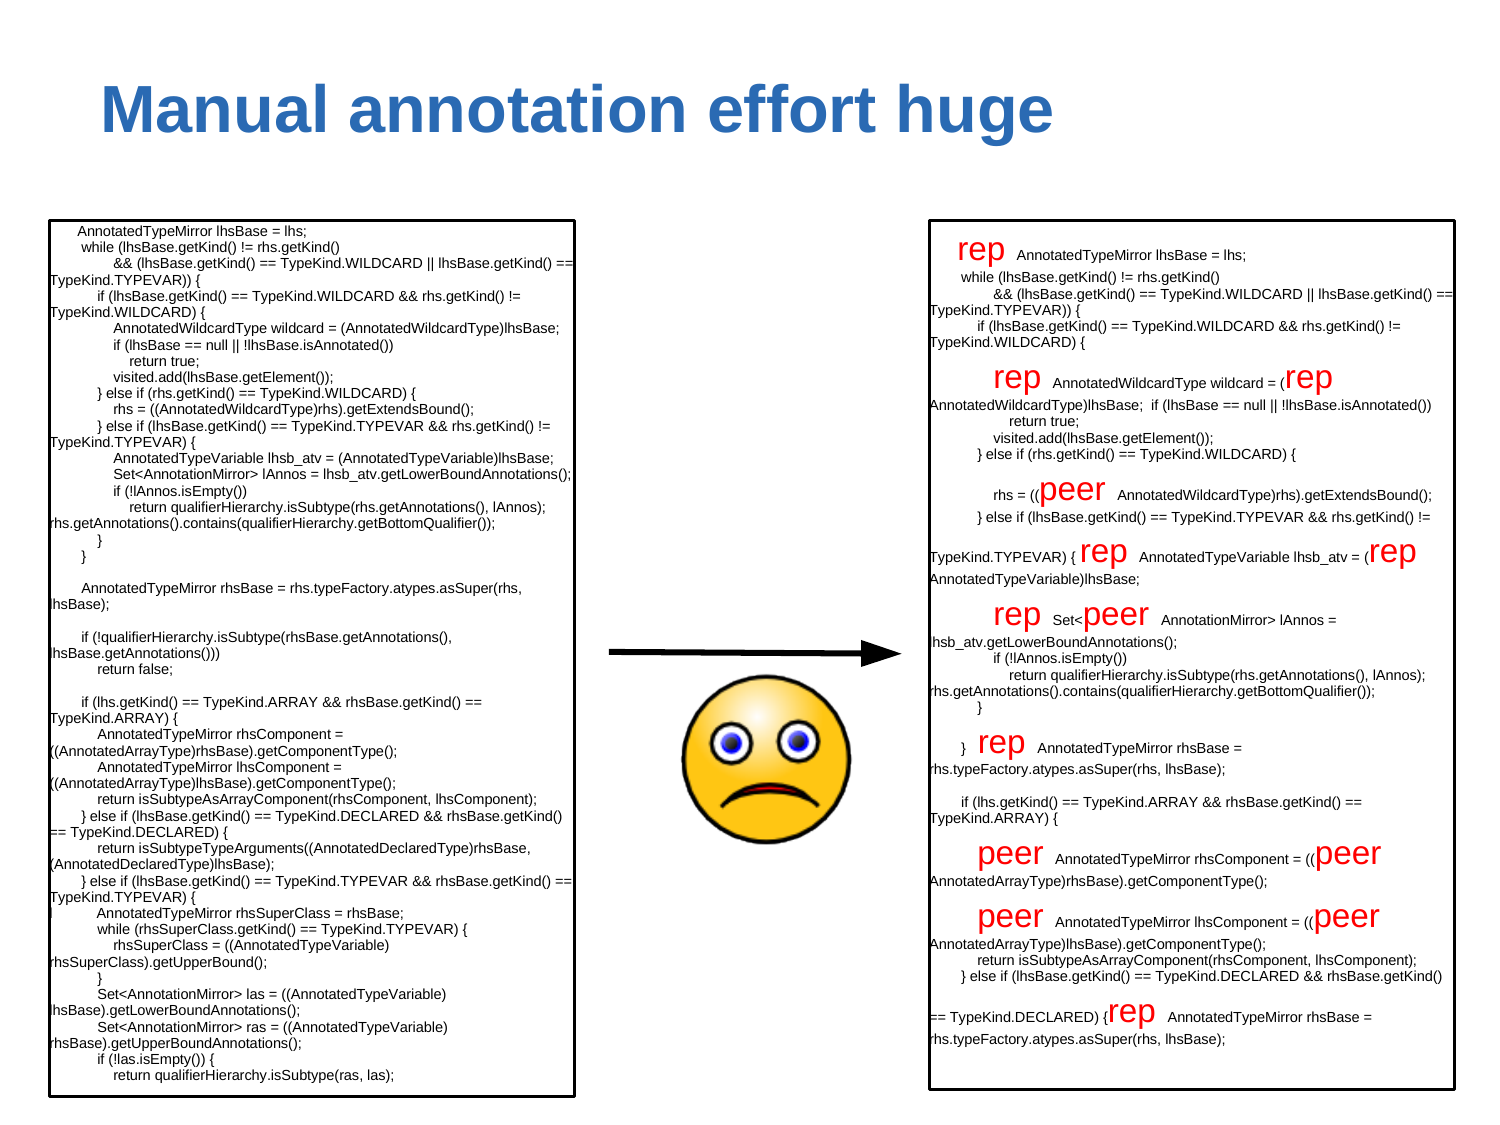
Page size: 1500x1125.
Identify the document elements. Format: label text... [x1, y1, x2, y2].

title Manual annotation effort huge [85, 63, 1407, 155]
picture [637, 649, 888, 901]
list AnnotatedTypeMirror lhsBase = lhs; while (lhsBase.getKind() != rhs.getKind() && (lhsBase.getKind() == TypeKind.WILDCARD || lhsBase.getKind() == TypeKind.TYPEVAR)) { if (lhsBase.getKind() == TypeKind.WILDCARD && rhs.getKind() != TypeKind.WILDCARD) { AnnotatedWildcardType wildcard = (AnnotatedWildcardType)lhsBase; if (lhsBase == null || !lhsBase.isAnnotated()) return true; visited.add(lhsBase.getElement()); } else if (rhs.getKind() == TypeKind.WILDCARD) { rhs = ((AnnotatedWildcardType)rhs).getExtendsBound(); } else if (lhsBase.getKind() == TypeKind.TYPEVAR && rhs.getKind() != TypeKind.TYPEVAR) { AnnotatedTypeVariable lhsb_atv = (AnnotatedTypeVariable)lhsBase; Set<AnnotationMirror> lAnnos = lhsb_atv.getLowerBoundAnnotations(); if (!lAnnos.isEmpty()) return qualifierHierarchy.isSubtype(rhs.getAnnotations(), lAnnos); rhs.getAnnotations().contains(qualifierHierarchy.getBottomQualifier()); } } AnnotatedTypeMirror rhsBase = rhs.typeFactory.atypes.asSuper(rhs, lhsBase); if (!qualifierHierarchy.isSubtype(rhsBase.getAnnotations(), lhsBase.getAnnotations())) return false; if (lhs.getKind() == TypeKind.ARRAY && rhsBase.getKind() == TypeKind.ARRAY) { AnnotatedTypeMirror rhsComponent = ((AnnotatedArrayType)rhsBase).getComponentType(); AnnotatedTypeMirror lhsComponent = ((AnnotatedArrayType)lhsBase).getComponentType(); return isSubtypeAsArrayComponent(rhsComponent, lhsComponent); } else if (lhsBase.getKind() == TypeKind.DECLARED && rhsBase.getKind() == TypeKind.DECLARED) { return isSubtypeTypeArguments((AnnotatedDeclaredType)rhsBase, (AnnotatedDeclaredType)lhsBase); } else if (lhsBase.getKind() == TypeKind.TYPEVAR && rhsBase.getKind() == TypeKind.TYPEVAR) { l AnnotatedTypeMirror rhsSuperClass = rhsBase; while (rhsSuperClass.getKind() == TypeKind.TYPEVAR) { rhsSuperClass = ((AnnotatedTypeVariable) rhsSuperClass).getUpperBound(); } Set<AnnotationMirror> las = ((AnnotatedTypeVariable) lhsBase).getLowerBoundAnnotations(); Set<AnnotationMirror> ras = ((AnnotatedTypeVariable) rhsBase).getUpperBoundAnnotations(); if (!las.isEmpty()) { return qualifierHierarchy.isSubtype(ras, las); [49, 220, 575, 1097]
list rep AnnotatedTypeMirror lhsBase = lhs; while (lhsBase.getKind() != rhs.getKind() && (lhsBase.getKind() == TypeKind.WILDCARD || lhsBase.getKind() == TypeKind.TYPEVAR)) { if (lhsBase.getKind() == TypeKind.WILDCARD && rhs.getKind() != TypeKind.WILDCARD) { rep AnnotatedWildcardType wildcard = (rep AnnotatedWildcardType)lhsBase; if (lhsBase == null || !lhsBase.isAnnotated()) return true; visited.add(lhsBase.getElement()); } else if (rhs.getKind() == TypeKind.WILDCARD) { rhs = ((peer AnnotatedWildcardType)rhs).getExtendsBound(); } else if (lhsBase.getKind() == TypeKind.TYPEVAR && rhs.getKind() != TypeKind.TYPEVAR) { rep AnnotatedTypeVariable lhsb_atv = (rep AnnotatedTypeVariable)lhsBase; rep Set<peer AnnotationMirror> lAnnos = lhsb_atv.getLowerBoundAnnotations(); if (!lAnnos.isEmpty()) return qualifierHierarchy.isSubtype(rhs.getAnnotations(), lAnnos); rhs.getAnnotations().contains(qualifierHierarchy.getBottomQualifier()); } } rep AnnotatedTypeMirror rhsBase = rhs.typeFactory.atypes.asSuper(rhs, lhsBase); if (lhs.getKind() == TypeKind.ARRAY && rhsBase.getKind() == TypeKind.ARRAY) { peer AnnotatedTypeMirror rhsComponent = ((peer AnnotatedArrayType)rhsBase).getComponentType(); peer AnnotatedTypeMirror lhsComponent = ((peer AnnotatedArrayType)lhsBase).getComponentType(); return isSubtypeAsArrayComponent(rhsComponent, lhsComponent); } else if (lhsBase.getKind() == TypeKind.DECLARED && rhsBase.getKind() == TypeKind.DECLARED) {rep AnnotatedTypeMirror rhsBase = rhs.typeFactory.atypes.asSuper(rhs, lhsBase); [929, 220, 1455, 1090]
